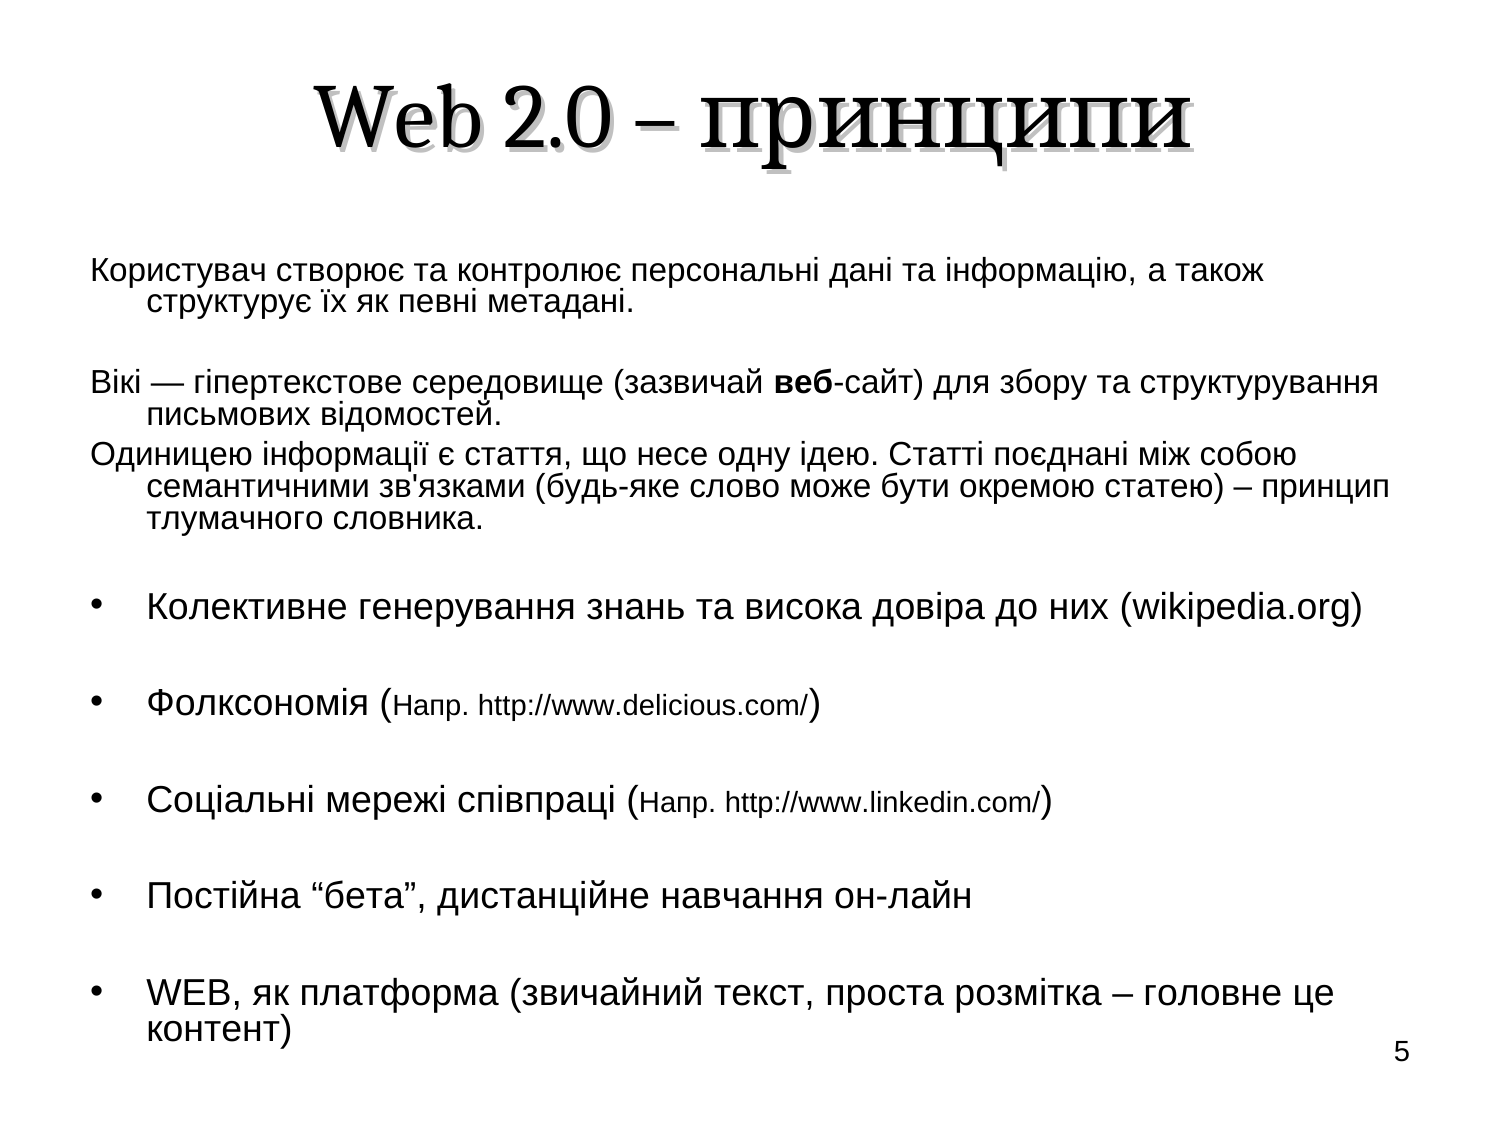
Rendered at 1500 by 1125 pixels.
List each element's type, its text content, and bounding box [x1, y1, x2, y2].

title Web 2.0 – принципи [76, 42, 1430, 174]
list Користувач створює та контролює персональні дані та інформацію, а також структурує їх як певні метадані. Вікі — гіпертекстове середовище (зазвичай веб-сайт) для збору та структурування письмових відомостей. Одиницею інформації є стаття, що несе одну ідею. Статті поєднані між собою семантичними зв'язками (будь-яке слово може бути окремою статею) – принцип тлумачного словника. Колективне генерування знань та висока довіра до них (wikipedia.org) Фолксономія (Напр. http://www.delicious.com/) Соціальні мережі співпраці (Напр. http://www.linkedin.com/) Постійна “бета”, дистанційне навчання он-лайн WEB, як платформа (звичайний текст, проста розмітка – головне це контент) [75, 248, 1426, 1083]
